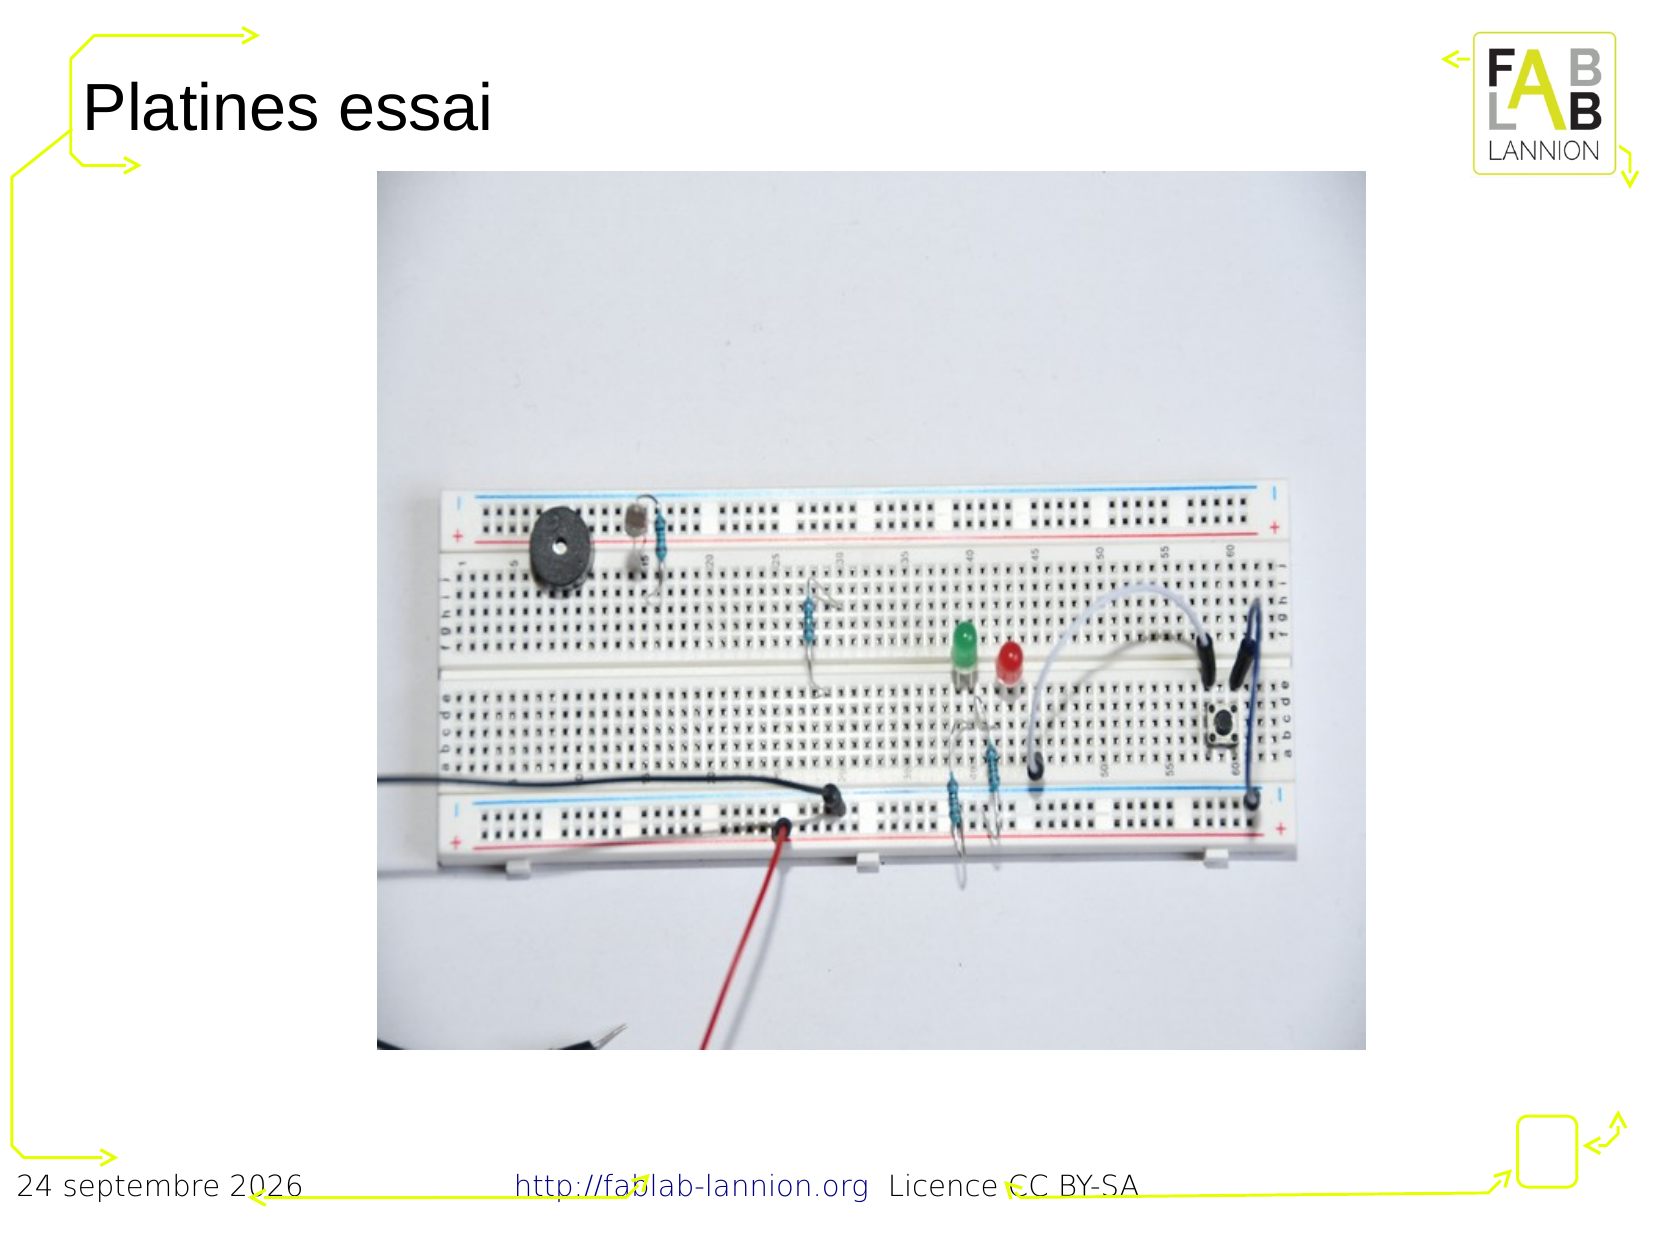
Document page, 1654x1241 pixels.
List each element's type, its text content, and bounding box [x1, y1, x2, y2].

title Platines essai [82, 49, 1441, 166]
picture [1470, 29, 1619, 178]
picture [377, 171, 1366, 1050]
